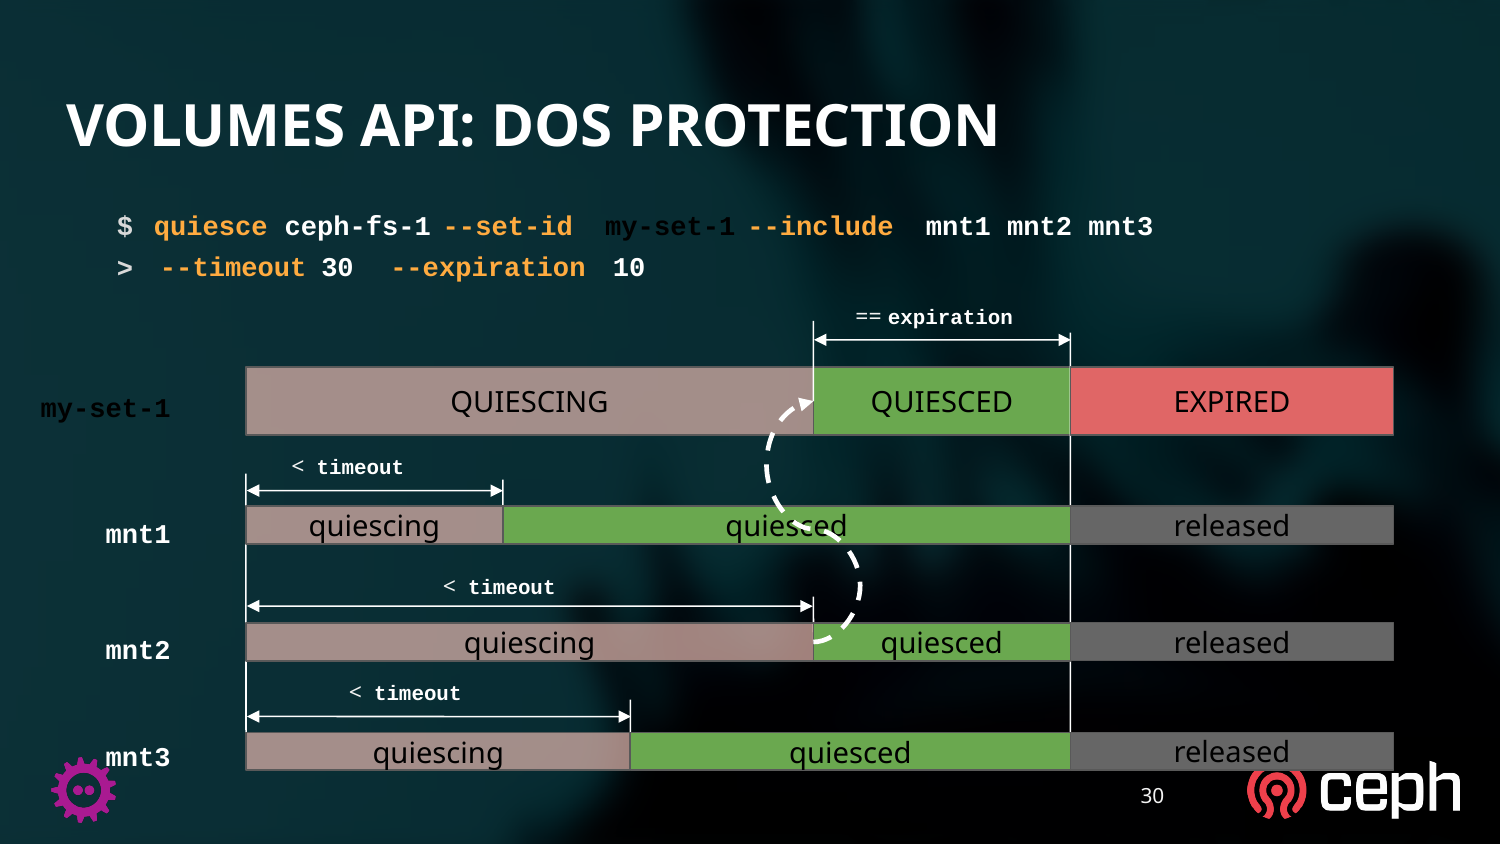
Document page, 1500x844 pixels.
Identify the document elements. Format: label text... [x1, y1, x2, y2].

text_box quiescing [246, 506, 502, 544]
text_box mnt1 mnt2 mnt3 [925, 197, 1162, 247]
text_box --set-id my-set-1 [461, 197, 732, 247]
text_box quiescing [245, 732, 630, 771]
text_box < timeout [427, 557, 655, 605]
title VOLUMES API: DOS PROTECTION [51, 72, 1449, 167]
text_box < timeout [276, 436, 503, 490]
text_box --timeout [154, 238, 321, 288]
text_box --include [732, 197, 909, 247]
text_box < timeout [427, 607, 655, 615]
text_box == expiration [840, 287, 1098, 345]
text_box my-set-1 [32, 379, 171, 430]
text_box QUIESCING [245, 367, 813, 435]
text_box released [1070, 622, 1394, 661]
picture [0, 0, 1500, 844]
text_box ceph-fs-1 [284, 197, 461, 247]
text_box released [1070, 732, 1394, 771]
text_box > [87, 230, 154, 298]
text_box released [1070, 505, 1394, 544]
text_box mnt3 [104, 728, 171, 779]
text_box --expiration [375, 238, 603, 288]
text_box quiesced [813, 623, 1070, 661]
text_box < timeout [333, 662, 494, 715]
text_box quiesced [630, 732, 1070, 771]
text_box $ [87, 188, 154, 230]
text_box EXPIRED [1070, 367, 1394, 435]
text_box 10 [612, 238, 658, 288]
text_box quiesce [139, 197, 284, 238]
text_box mnt2 [48, 621, 171, 672]
slide_number <number> [1089, 771, 1179, 829]
text_box quiesced [502, 506, 1070, 544]
text_box quiescing [245, 623, 813, 661]
text_box mnt1 [48, 506, 171, 556]
text_box QUIESCED [813, 367, 1069, 435]
text_box 30 [321, 238, 367, 288]
